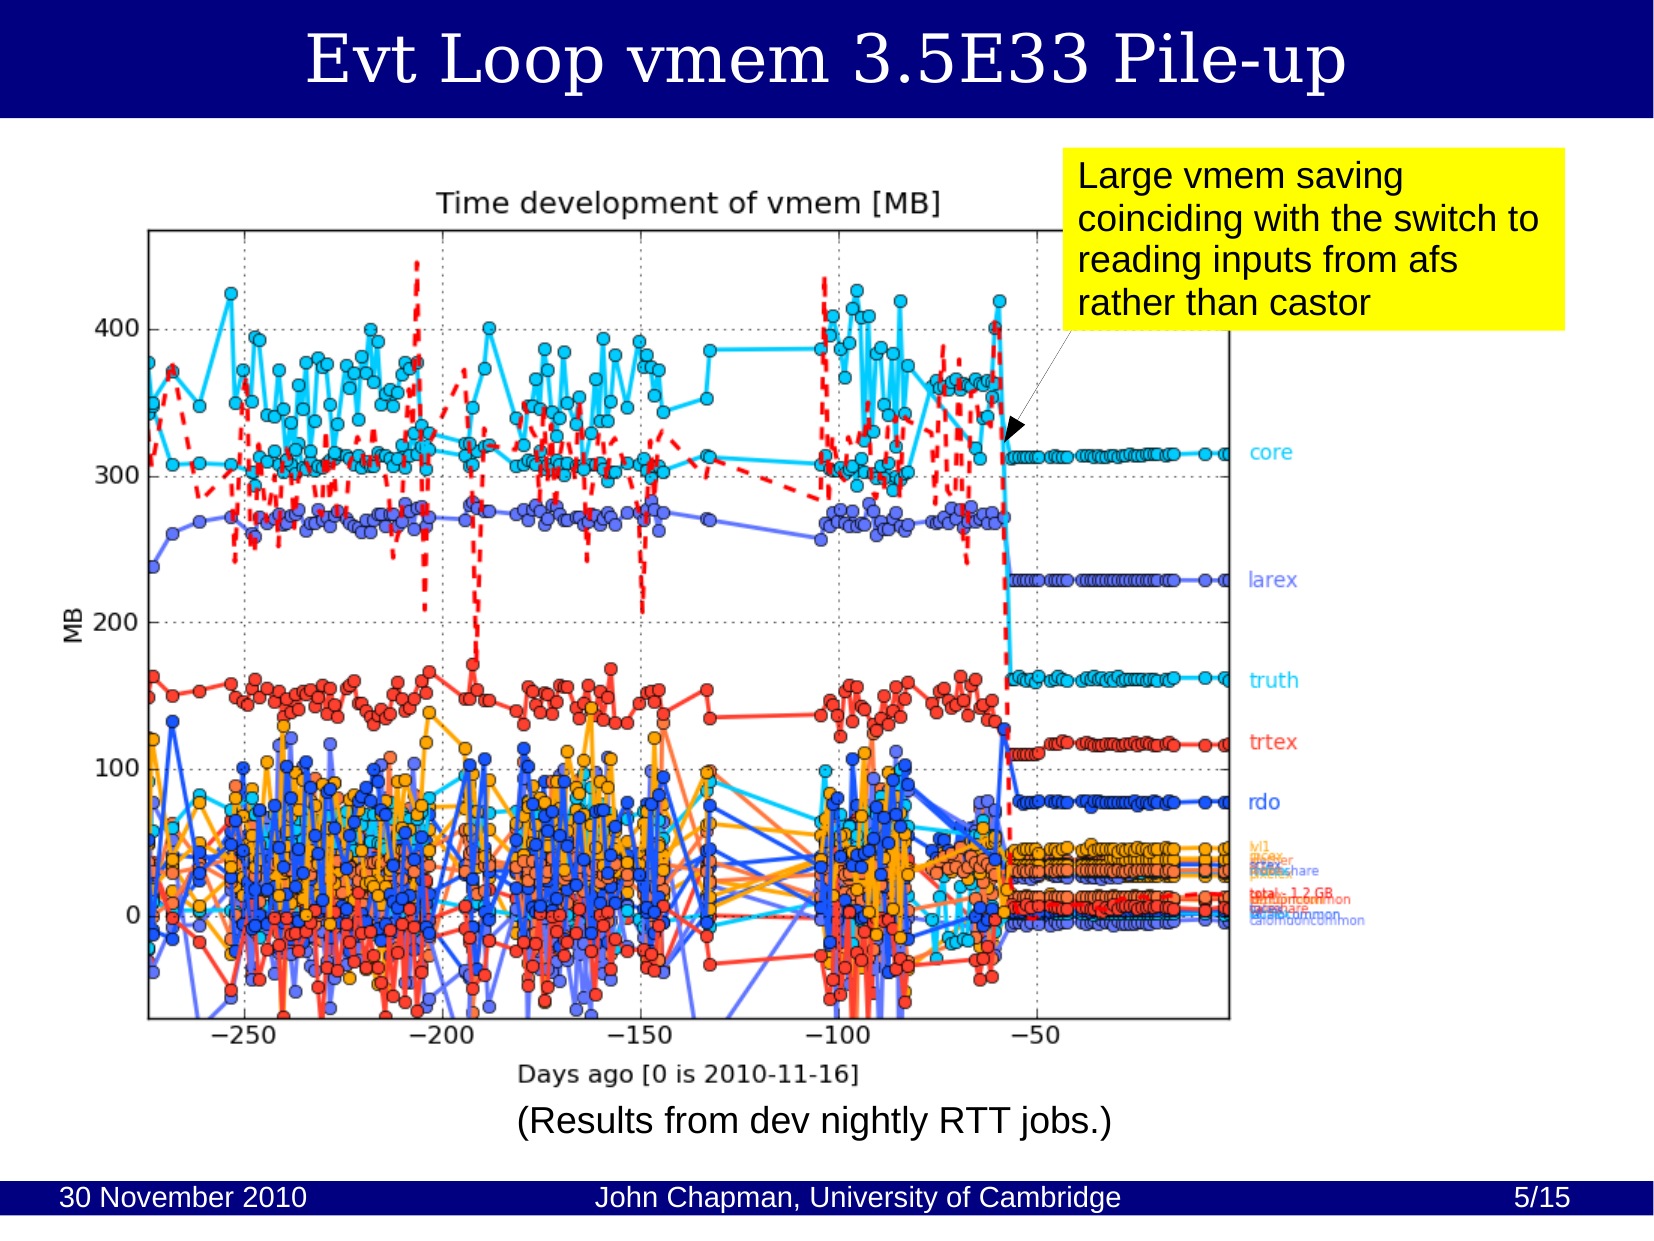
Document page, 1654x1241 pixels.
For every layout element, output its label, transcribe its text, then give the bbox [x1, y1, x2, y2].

title Evt Loop vmem 3.5E33 Pile-up [0, 0, 1654, 119]
text_box (Results from dev nightly RTT jobs.) [501, 1092, 1654, 1150]
text_box Large vmem saving coinciding with the switch to reading inputs from afs rather than castor [1062, 147, 1565, 331]
picture [28, 125, 1529, 1176]
